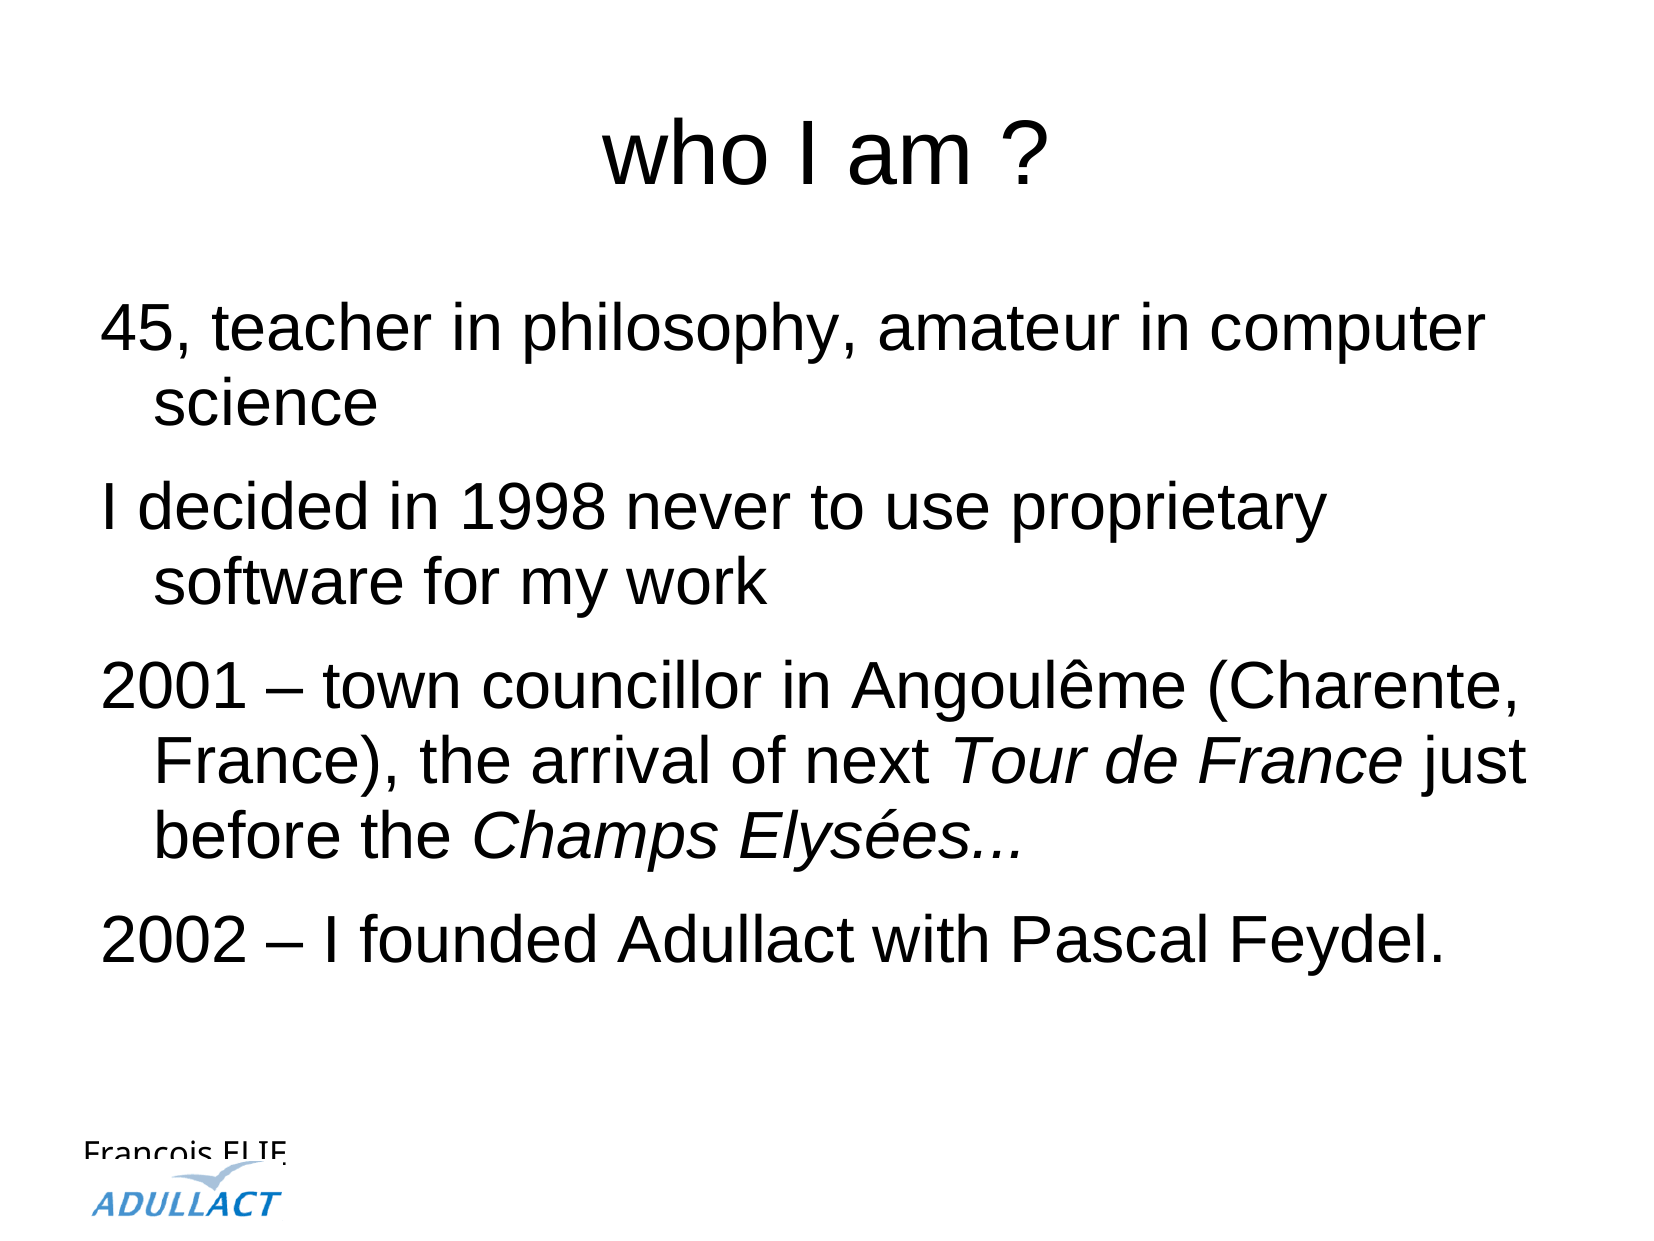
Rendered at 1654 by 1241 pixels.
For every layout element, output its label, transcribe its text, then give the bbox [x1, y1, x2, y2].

title who I am ? [82, 49, 1571, 257]
list 45, teacher in philosophy, amateur in computer science I decided in 1998 never to use proprietary software for my work 2001 – town councillor in Angoulême (Charente, France), the arrival of next Tour de France just before the Champs Elysées... 2002 – I founded Adullact with Pascal Feydel. [82, 290, 1571, 1109]
picture [82, 1159, 283, 1221]
